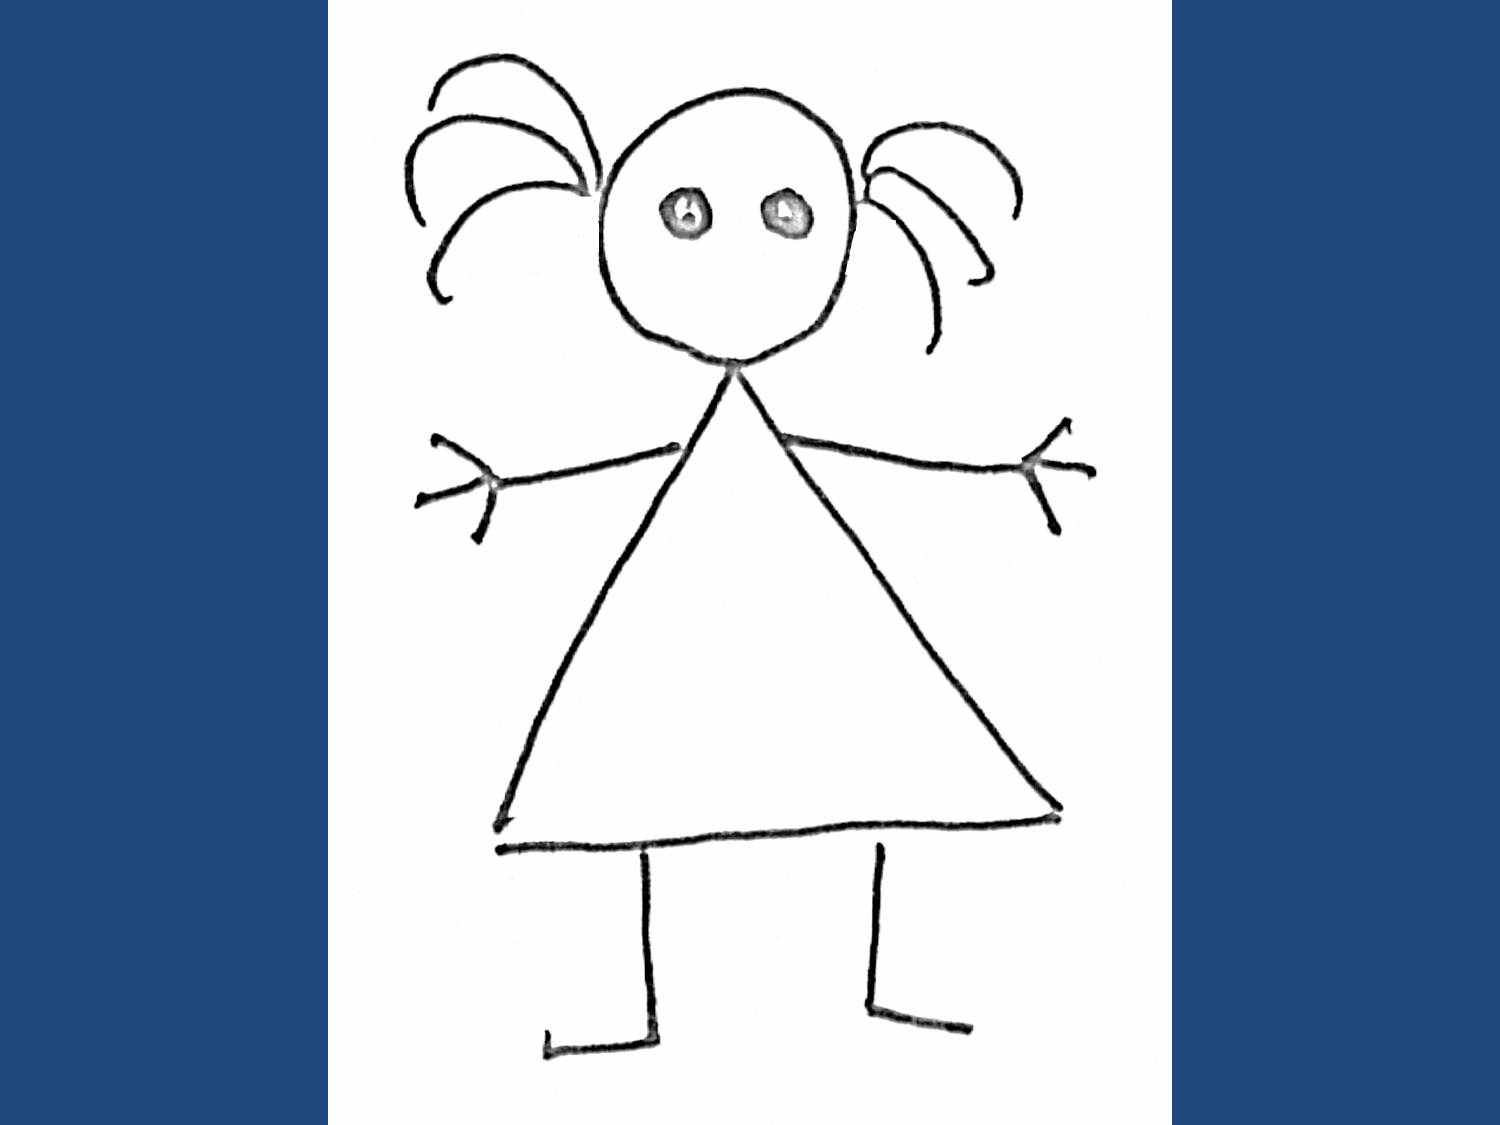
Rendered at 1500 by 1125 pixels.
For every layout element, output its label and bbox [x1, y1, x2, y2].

picture [328, 0, 1172, 1125]
